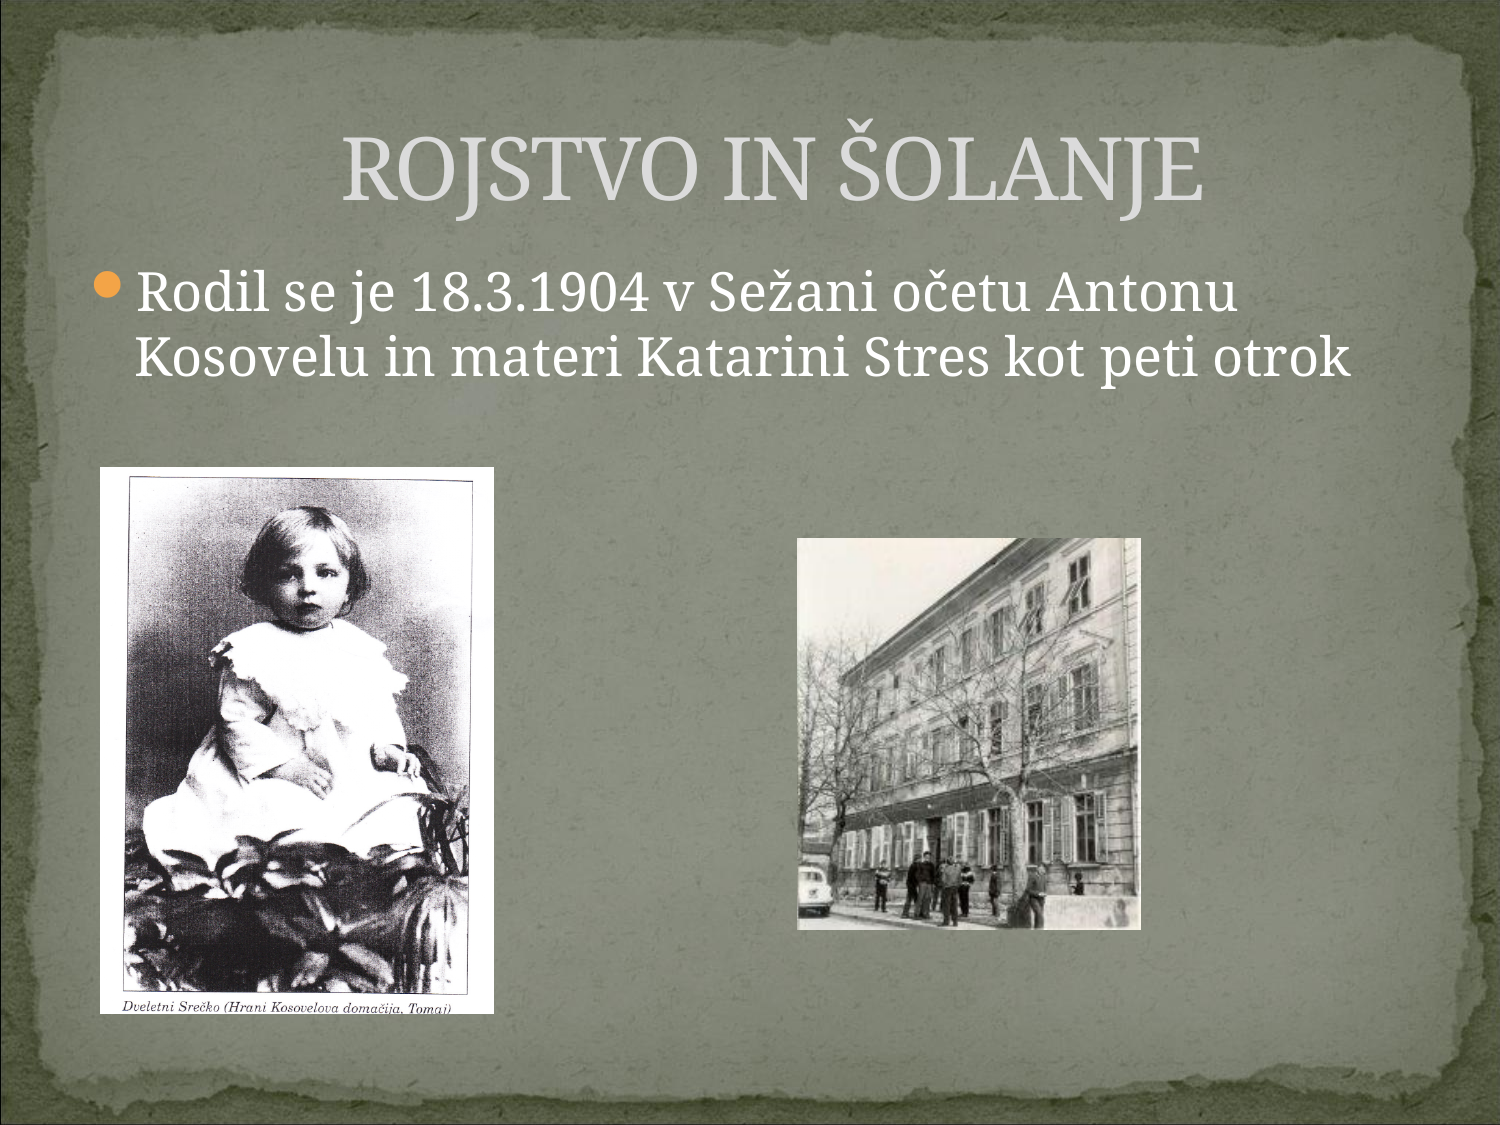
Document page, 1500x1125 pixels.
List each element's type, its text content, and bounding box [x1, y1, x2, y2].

picture [0, 0, 1500, 1125]
list Rodil se je 18.3.1904 v Sežani očetu Antonu Kosovelu in materi Katarini Stres kot peti otrok [75, 249, 1425, 1000]
title ROJSTVO IN ŠOLANJE [75, 24, 1425, 225]
